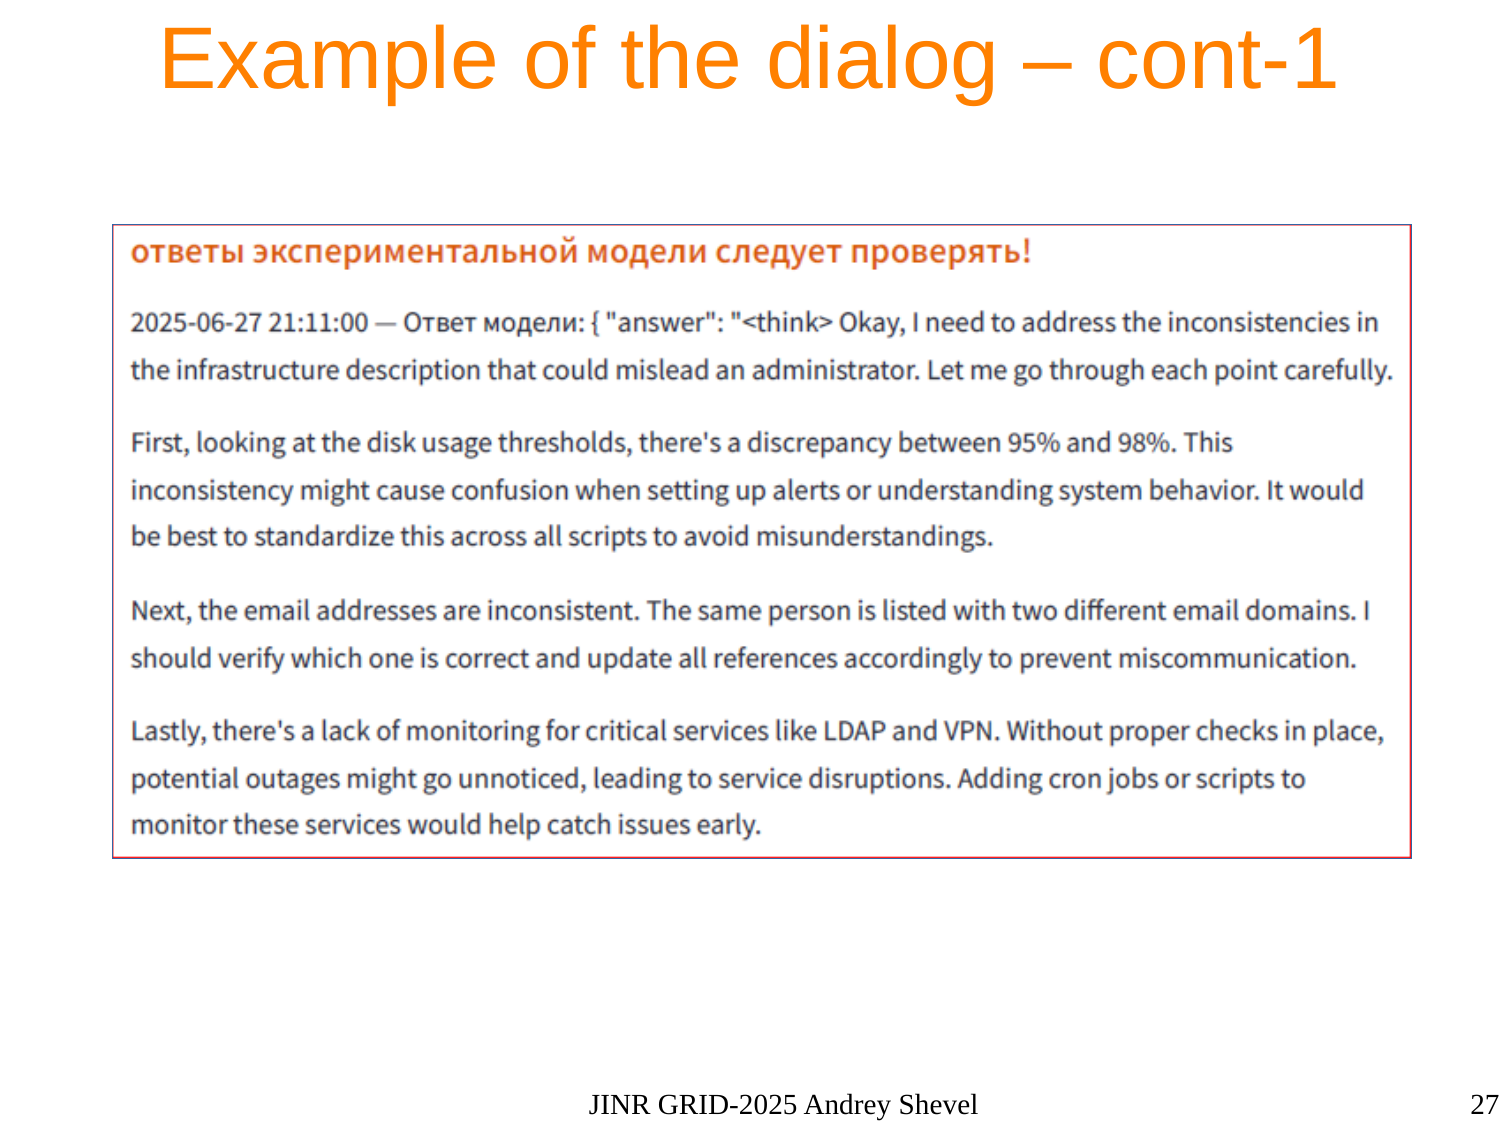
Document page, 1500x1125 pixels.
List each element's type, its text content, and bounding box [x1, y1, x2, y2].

picture [112, 224, 1412, 859]
title Example of the dialog – cont-1 [75, 3, 1425, 113]
